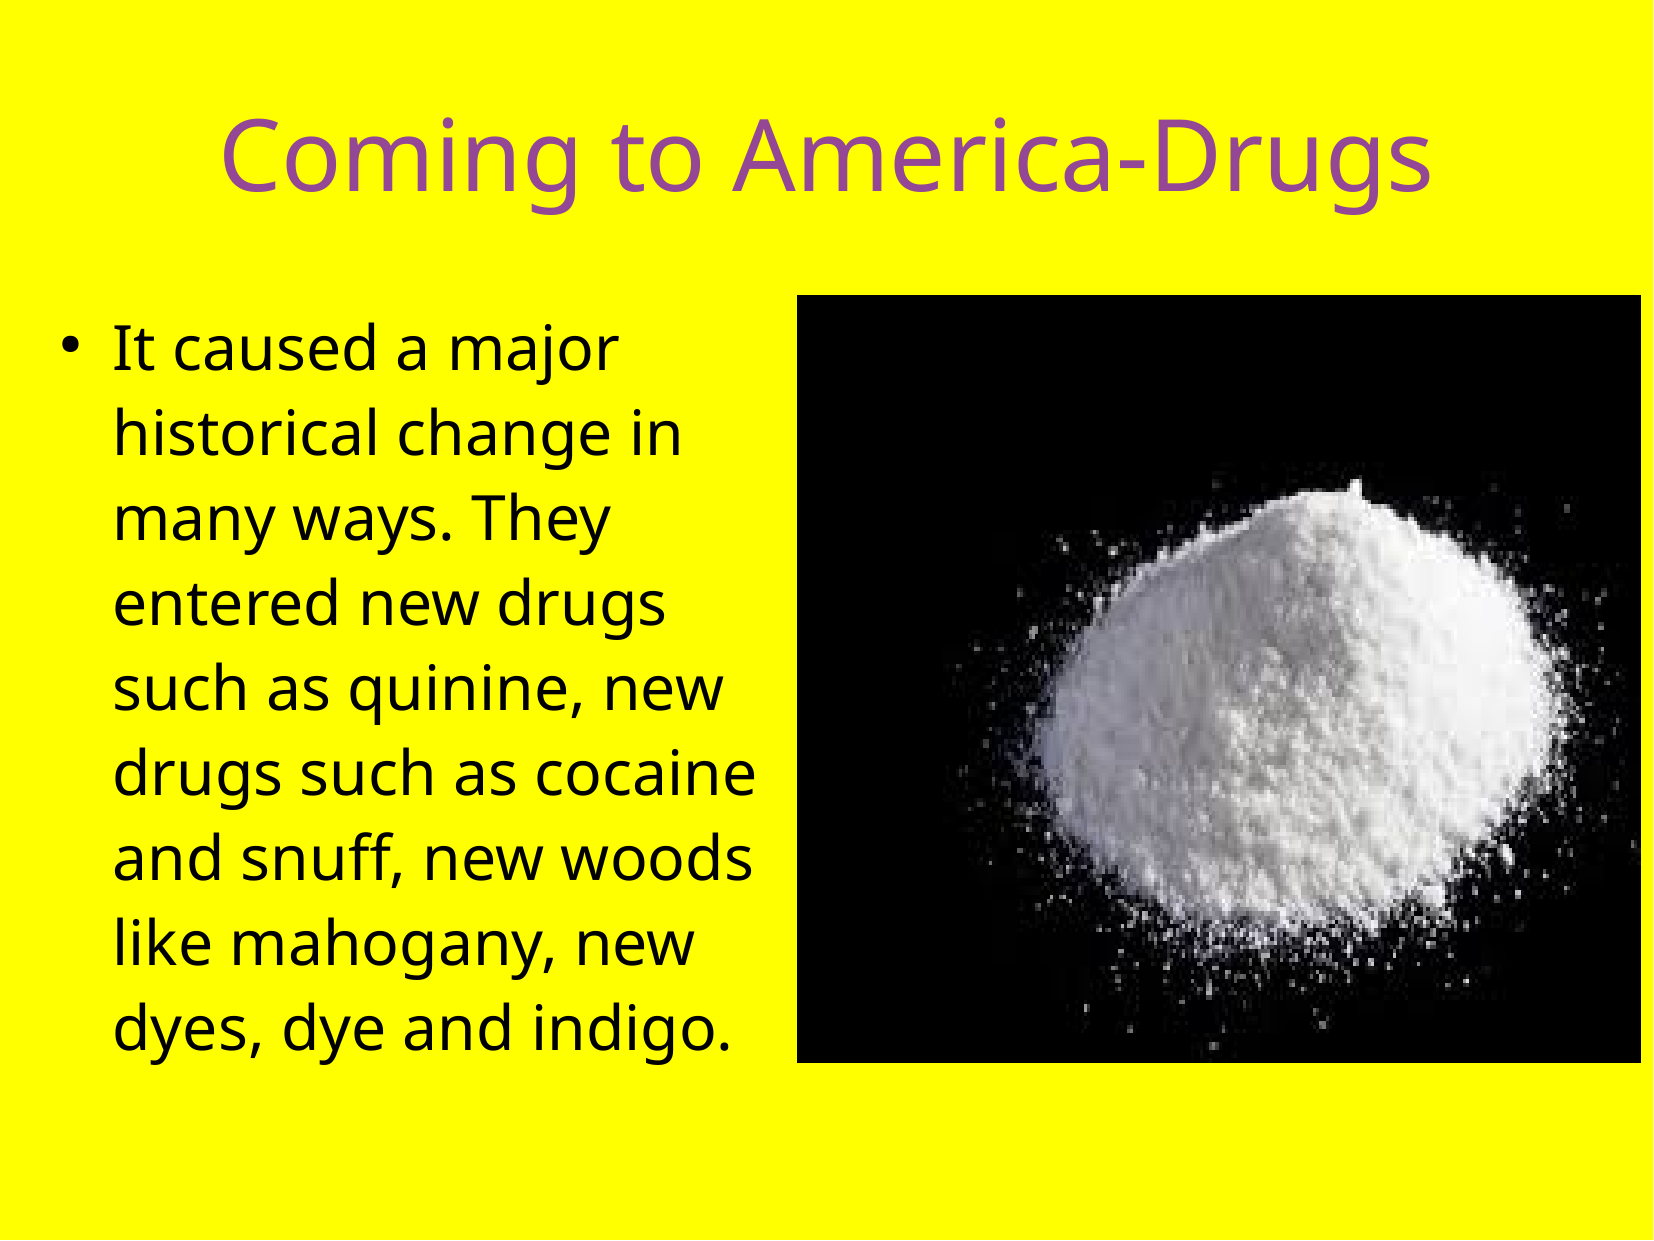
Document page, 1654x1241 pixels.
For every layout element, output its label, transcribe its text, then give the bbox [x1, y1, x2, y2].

list It caused a major historical change in many ways. They entered new drugs such as quinine, new drugs such as cocaine and snuff, new woods like mahogany, new dyes, dye and indigo. [41, 303, 768, 1123]
picture [797, 290, 1641, 1109]
title Coming to America-Drugs [82, 49, 1571, 257]
